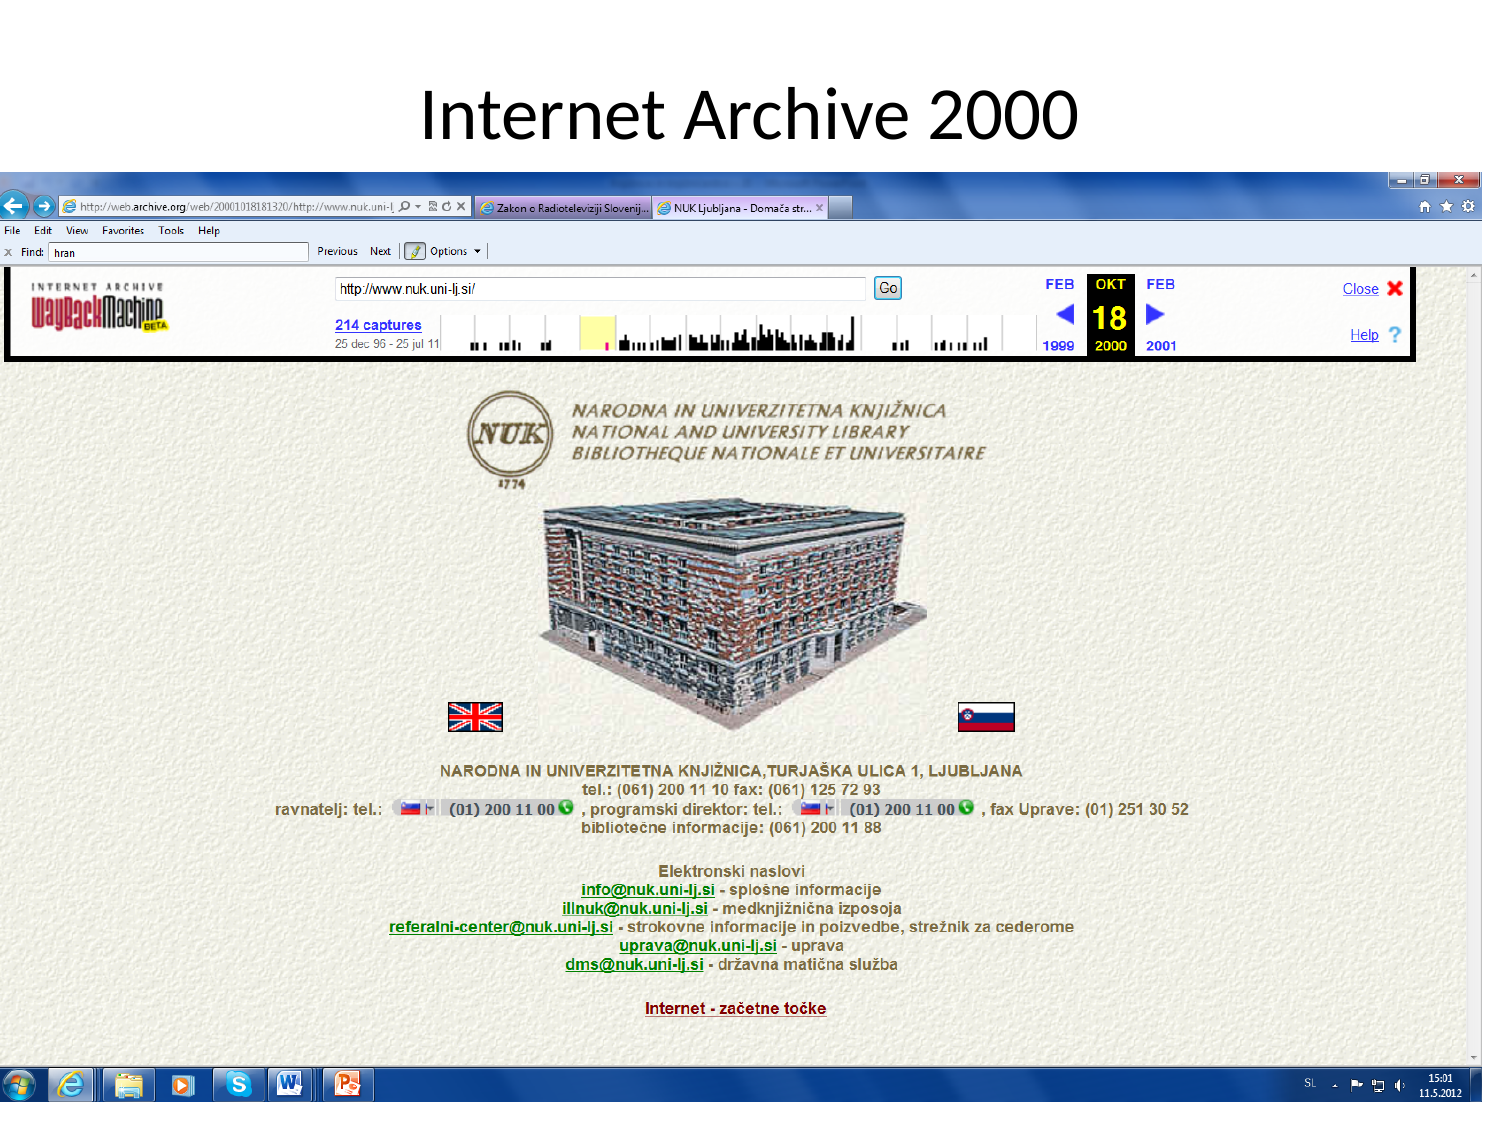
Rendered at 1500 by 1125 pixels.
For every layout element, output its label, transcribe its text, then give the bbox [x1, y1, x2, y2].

picture [0, 172, 1482, 1102]
title Internet Archive 2000 [75, 45, 1425, 172]
